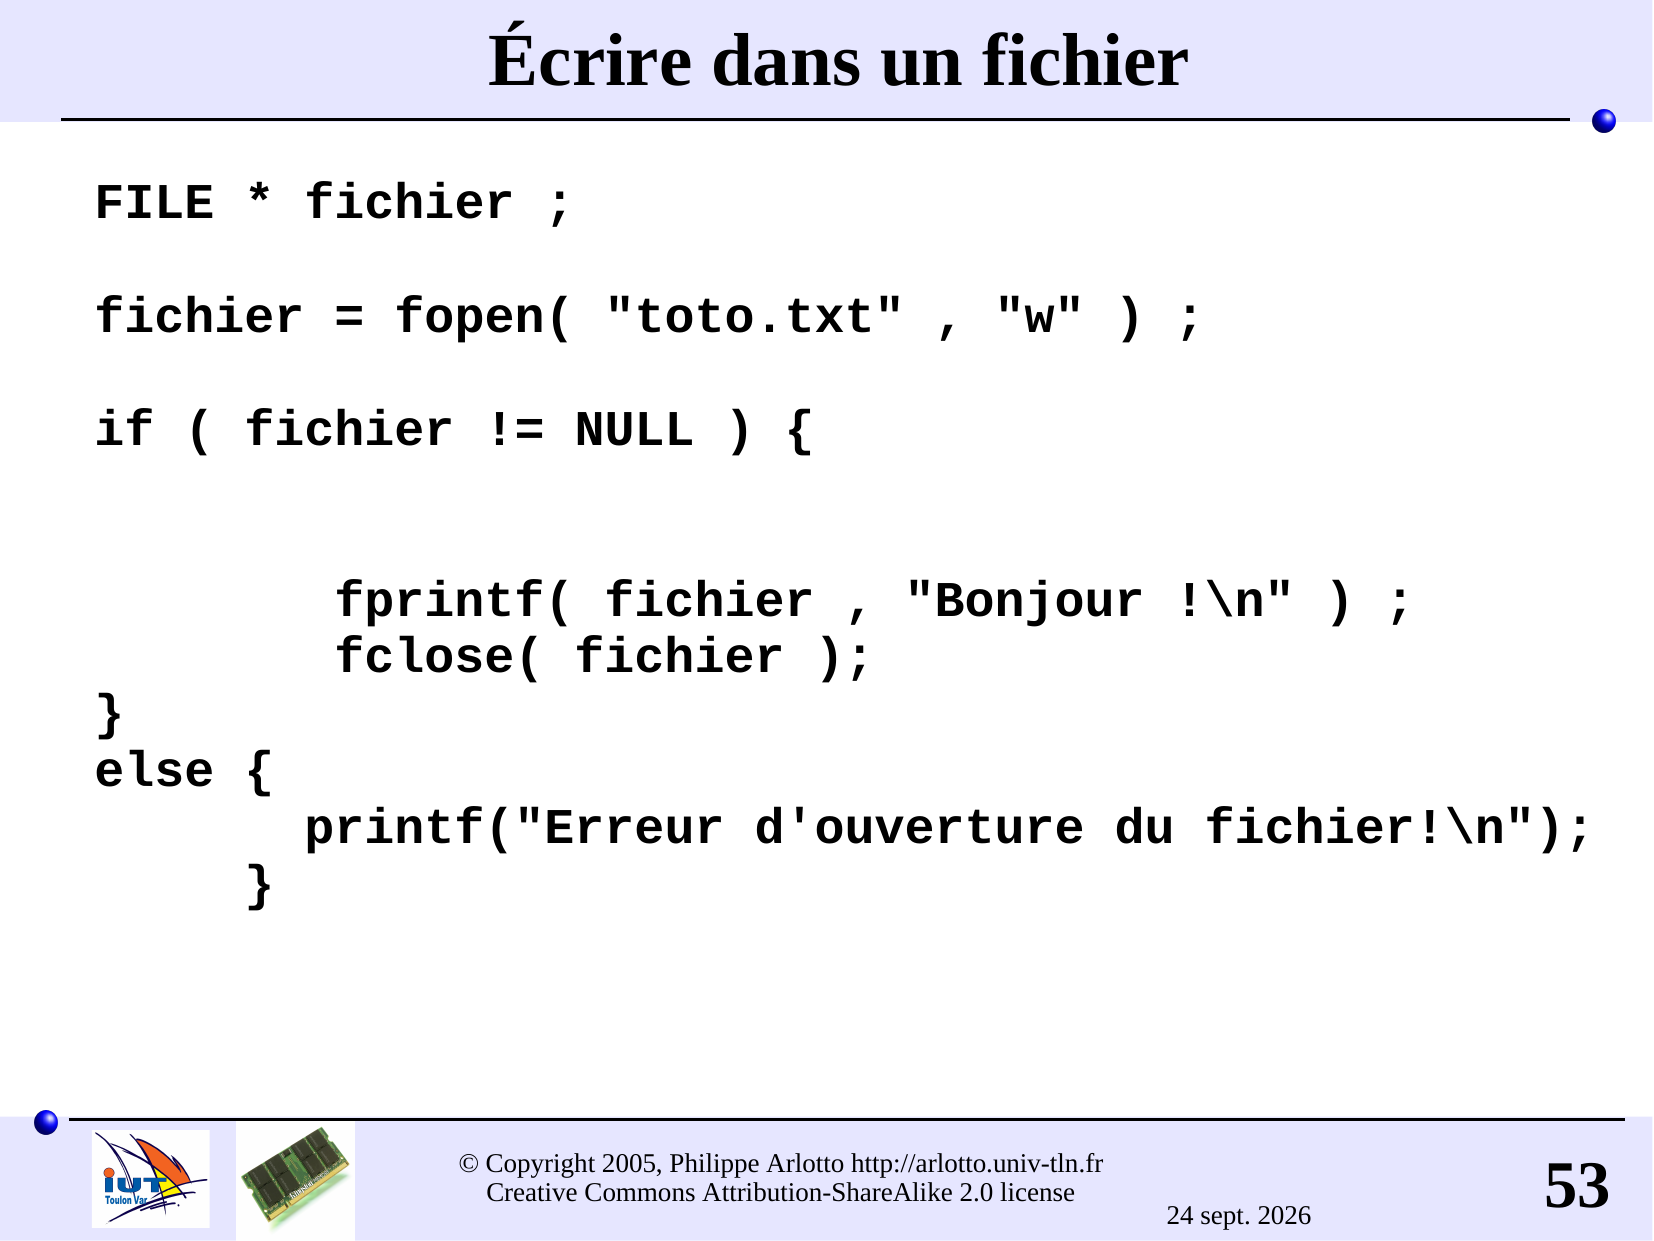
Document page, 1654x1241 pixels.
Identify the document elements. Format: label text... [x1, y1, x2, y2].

text_box FILE * fichier ; fichier = fopen( "toto.txt" , "w" ) ; if ( fichier != NULL ) { fprintf( fichier , "Bonjour !\n" ) ; fclose( fichier ); } else { printf("Erreur d'ouverture du fichier!\n"); } [94, 177, 1595, 972]
picture [236, 1121, 355, 1241]
title Écrire dans un fichier [95, 11, 1585, 110]
